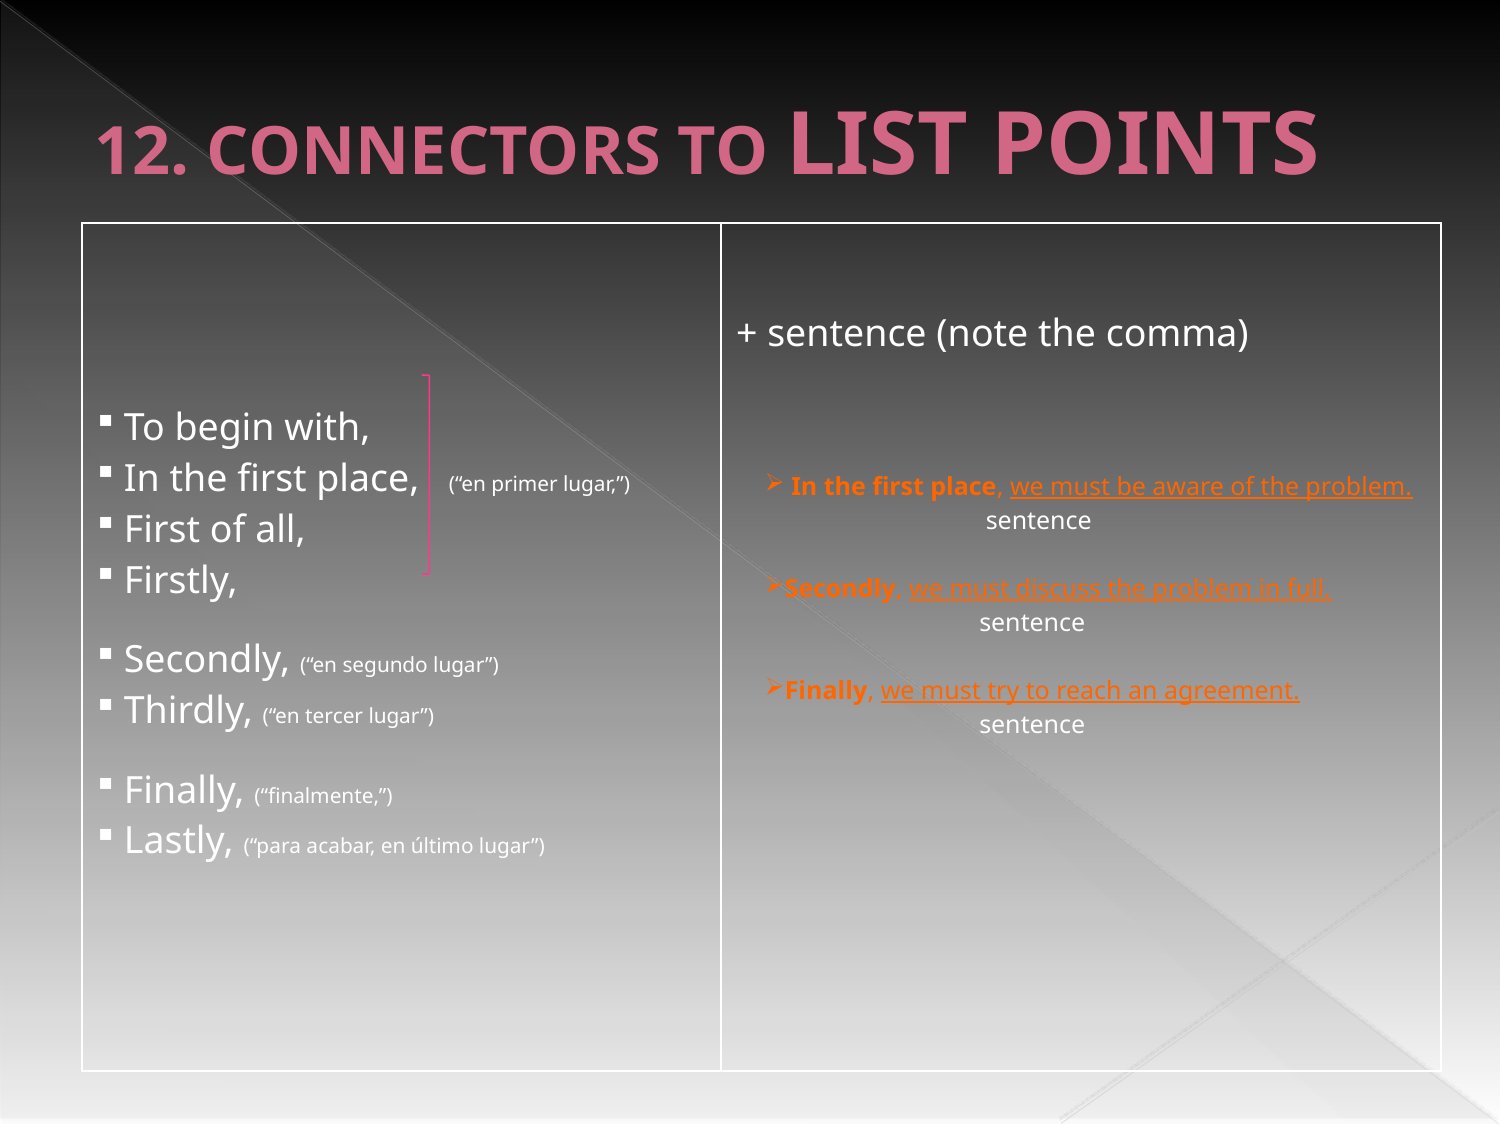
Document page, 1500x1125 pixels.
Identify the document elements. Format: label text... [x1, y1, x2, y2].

table_header To begin with, In the first place, (“en primer lugar,”) First of all, Firstly, Secondly, (“en segundo lugar”) Thirdly, (“en tercer lugar”) Finally, (“finalmente,”) Lastly, (“para acabar, en último lugar”) [83, 224, 720, 1070]
title 12. CONNECTORS TO LIST POINTS [0, 43, 1500, 235]
table_header + sentence (note the comma) In the first place, we must be aware of the problem. sentence Secondly, we must discuss the problem in full. sentence Finally, we must try to reach an agreement. sentence [722, 224, 1440, 1070]
